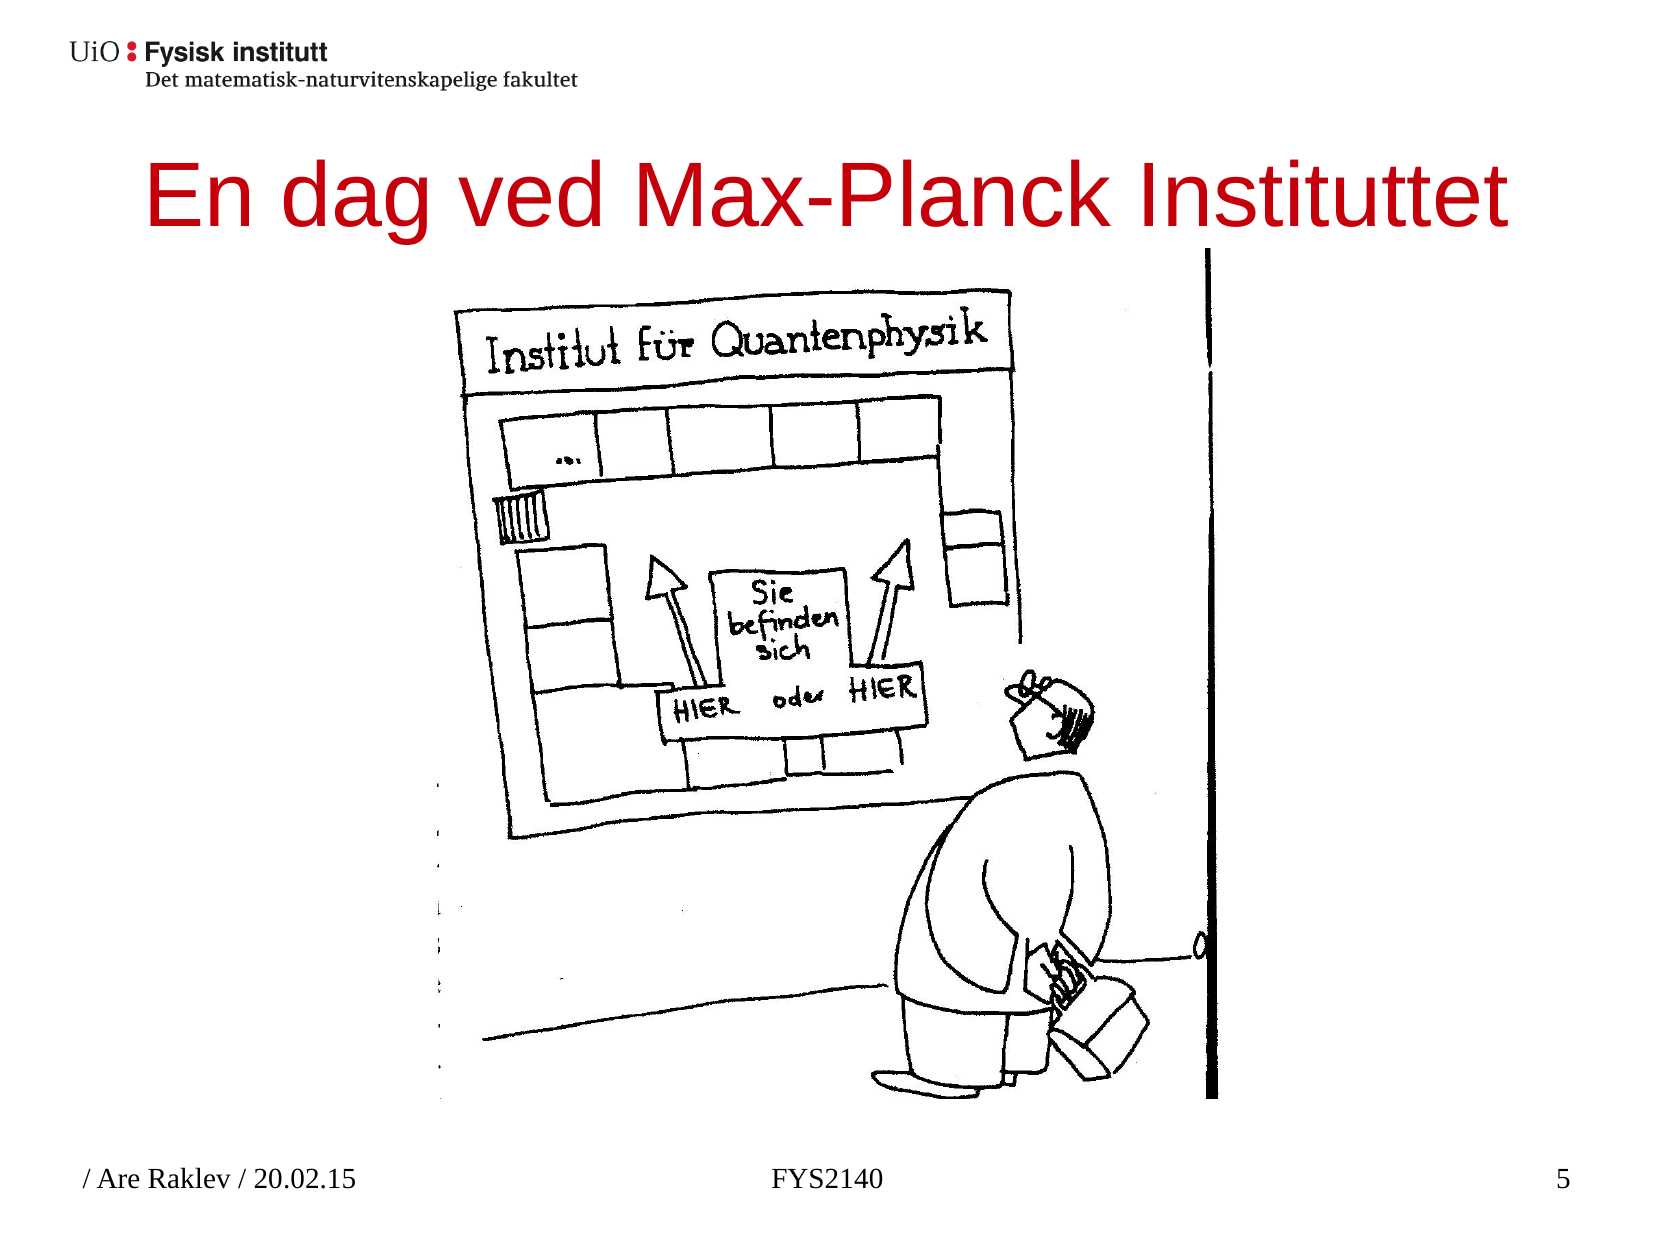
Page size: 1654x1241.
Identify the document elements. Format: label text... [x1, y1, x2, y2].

title En dag ved Max-Planck Instituttet [82, 90, 1571, 298]
picture [68, 37, 581, 93]
picture [434, 241, 1219, 1099]
